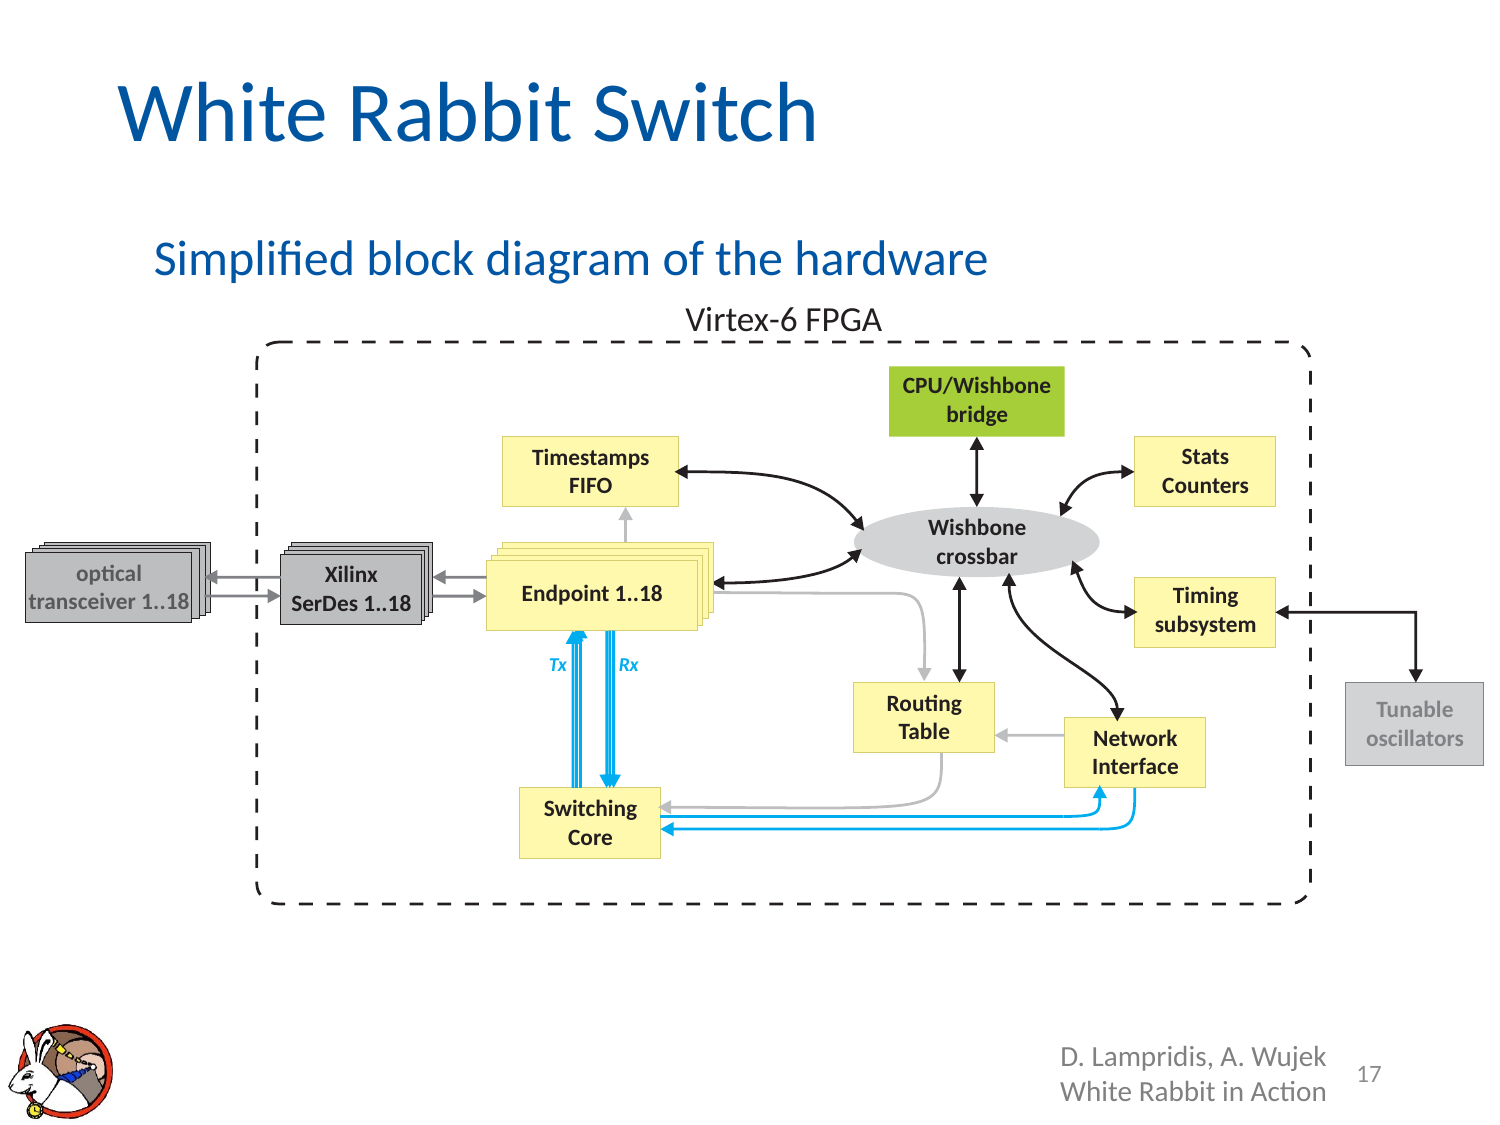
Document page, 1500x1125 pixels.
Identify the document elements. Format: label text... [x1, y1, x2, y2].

text_box White Rabbit Switch [103, 59, 1397, 169]
picture [4, 288, 1500, 926]
picture [7, 1024, 113, 1121]
text_box Simplified block diagram of the hardware [101, 224, 1396, 288]
